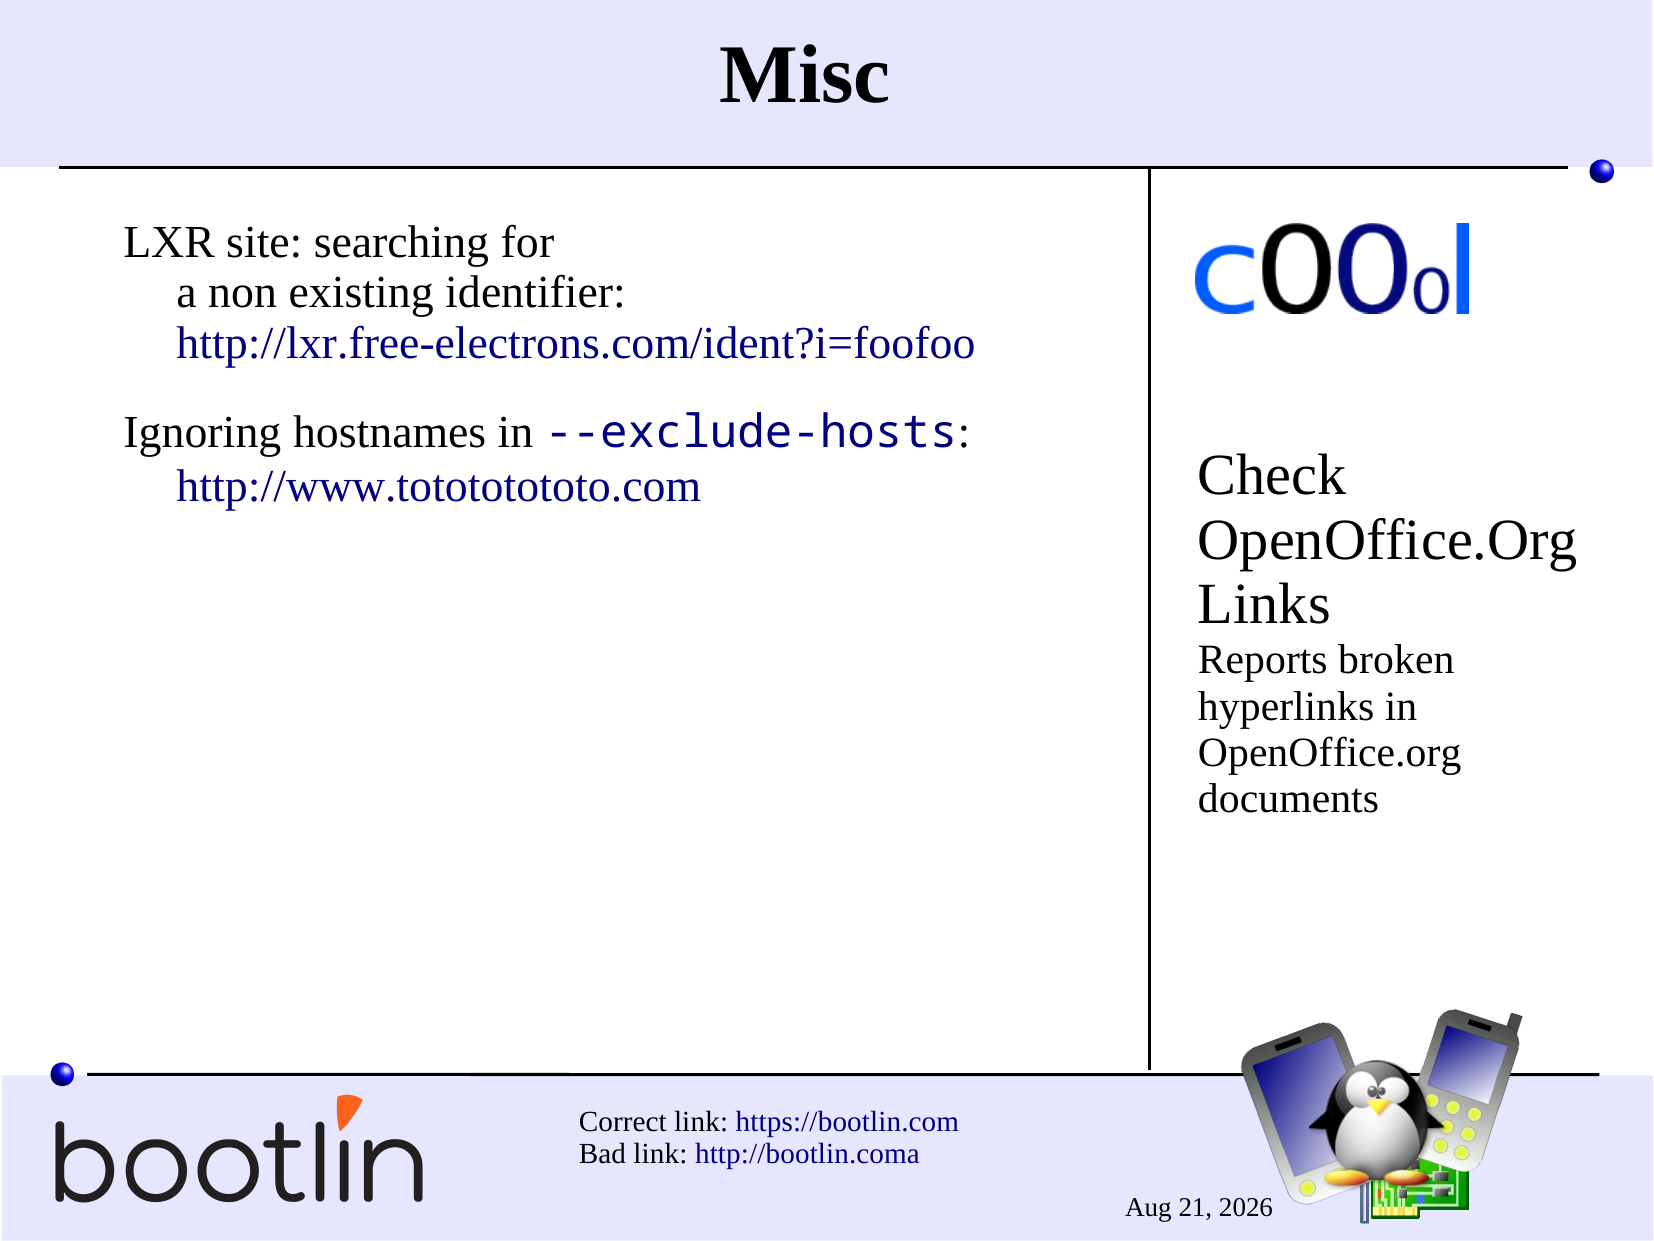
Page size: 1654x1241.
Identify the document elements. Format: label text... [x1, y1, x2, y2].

picture [16, 1071, 461, 1241]
picture [1195, 223, 1469, 314]
picture [1225, 983, 1537, 1241]
list LXR site: searching for a non existing identifier: http://lxr.free-electrons.com/ident?i=foofoo Ignoring hostnames in --exclude-hosts: http://www.totototototo.com [105, 216, 1016, 1067]
title Misc [60, 14, 1551, 136]
